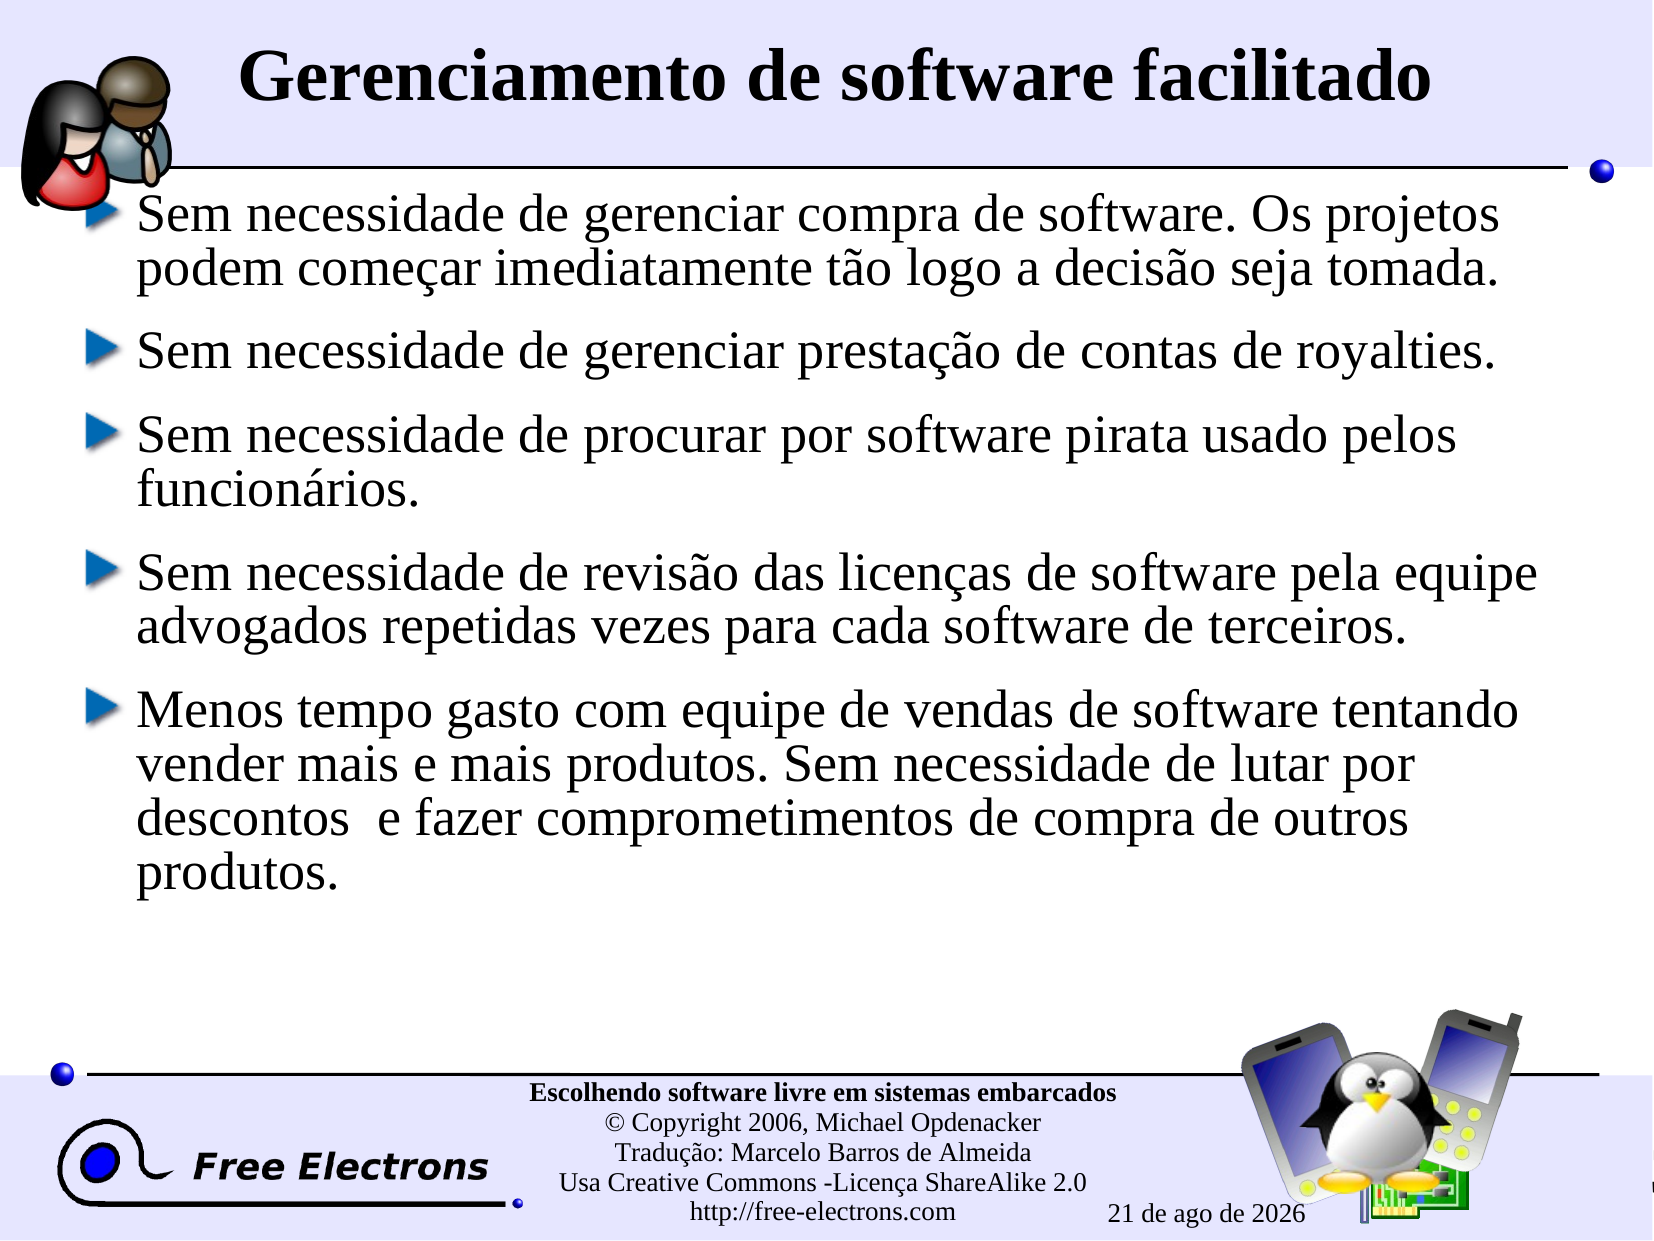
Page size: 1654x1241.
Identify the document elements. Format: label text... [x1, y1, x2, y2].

picture [21, 56, 172, 211]
list Sem necessidade de gerenciar compra de software. Os projetos podem começar imediatamente tão logo a decisão seja tomada. Sem necessidade de gerenciar prestação de contas de royalties. Sem necessidade de procurar por software pirata usado pelos funcionários. Sem necessidade de revisão das licenças de software pela equipe advogados repetidas vezes para cada software de terceiros. Menos tempo gasto com equipe de vendas de software tentando vender mais e mais produtos. Sem necessidade de lutar por descontos e fazer comprometimentos de compra de outros produtos. [65, 188, 1550, 1039]
picture [50, 1108, 527, 1216]
picture [1225, 1039, 1529, 1241]
title Gerenciamento de software facilitado [33, 25, 1603, 124]
